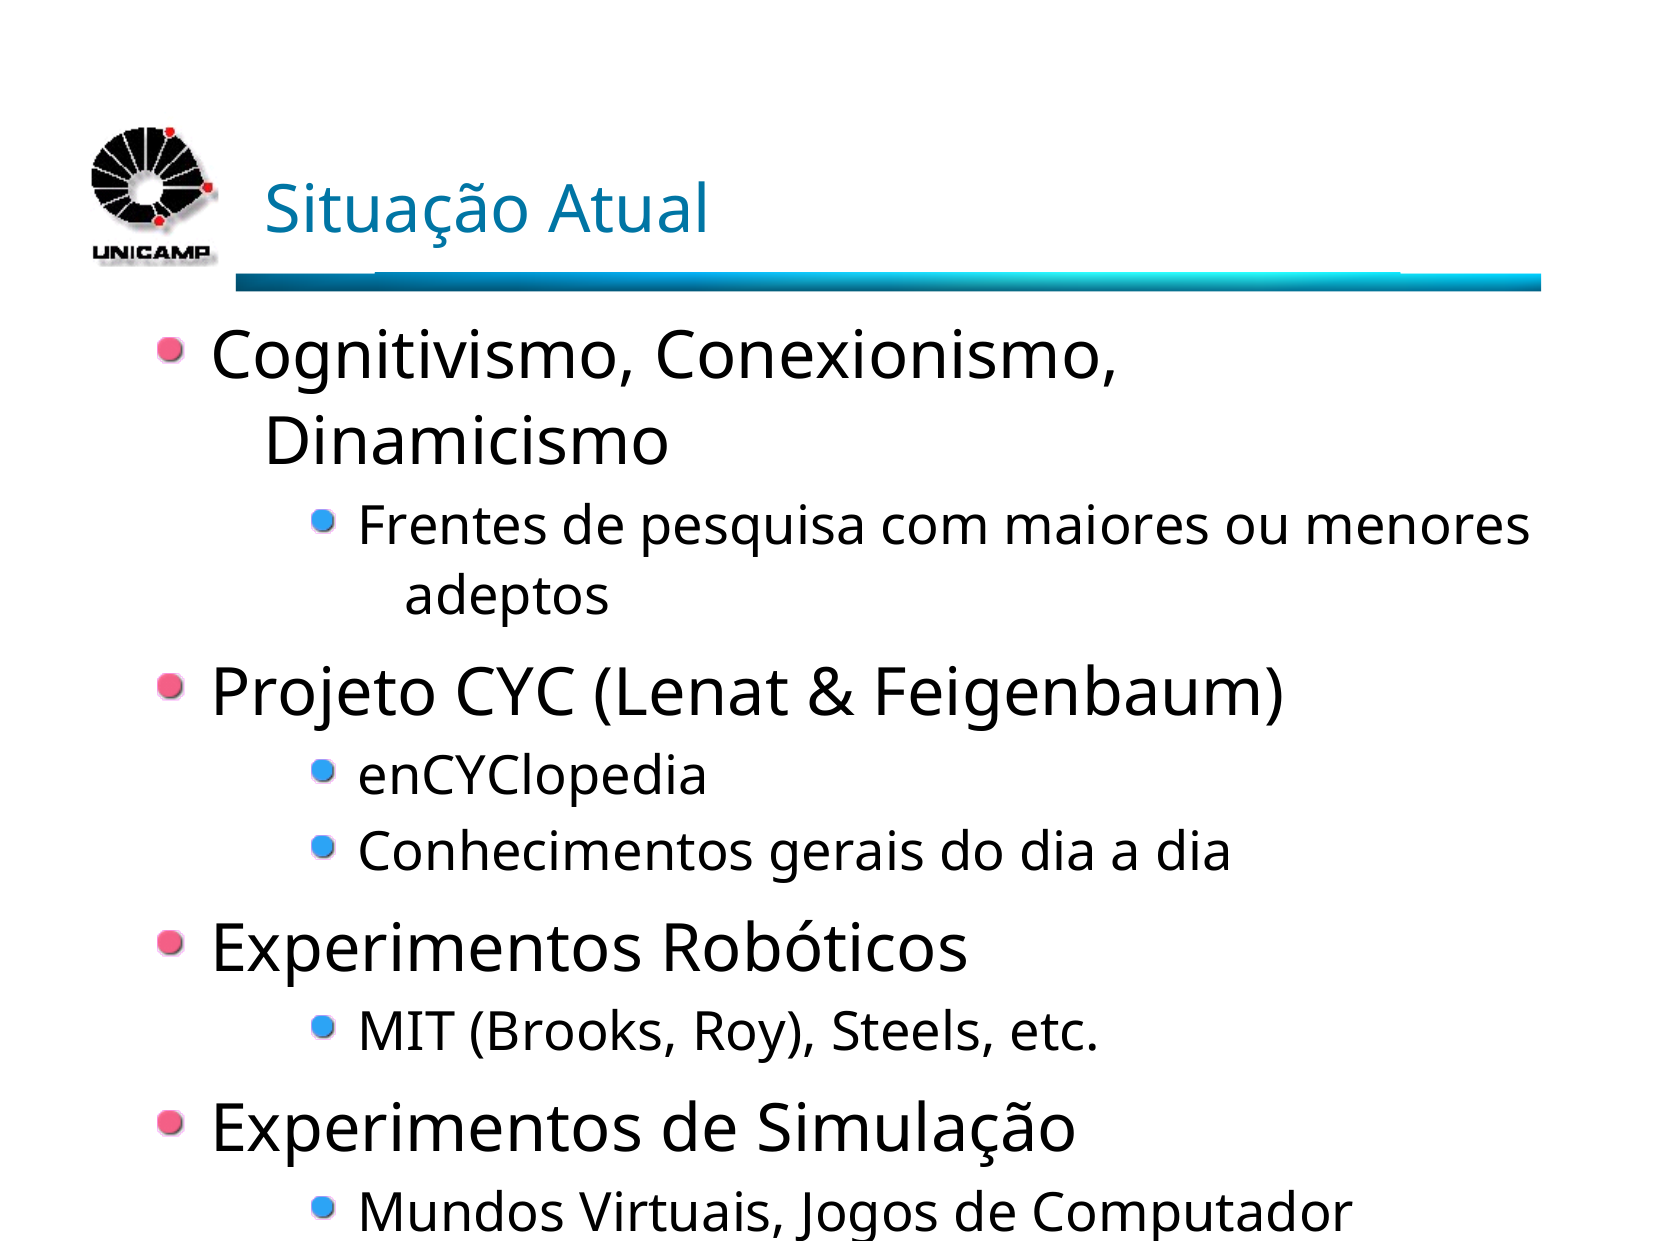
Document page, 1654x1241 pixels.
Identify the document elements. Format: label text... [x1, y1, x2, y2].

list Cognitivismo, Conexionismo, Dinamicismo Frentes de pesquisa com maiores ou menores adeptos Projeto CYC (Lenat & Feigenbaum) enCYClopedia Conhecimentos gerais do dia a dia Experimentos Robóticos MIT (Brooks, Roy), Steels, etc. Experimentos de Simulação Mundos Virtuais, Jogos de Computador Cangelosi, Roy, etc. [121, 309, 1534, 1182]
picture [125, 272, 1654, 295]
picture [310, 1195, 337, 1221]
title Situação Atual [264, 42, 1534, 250]
